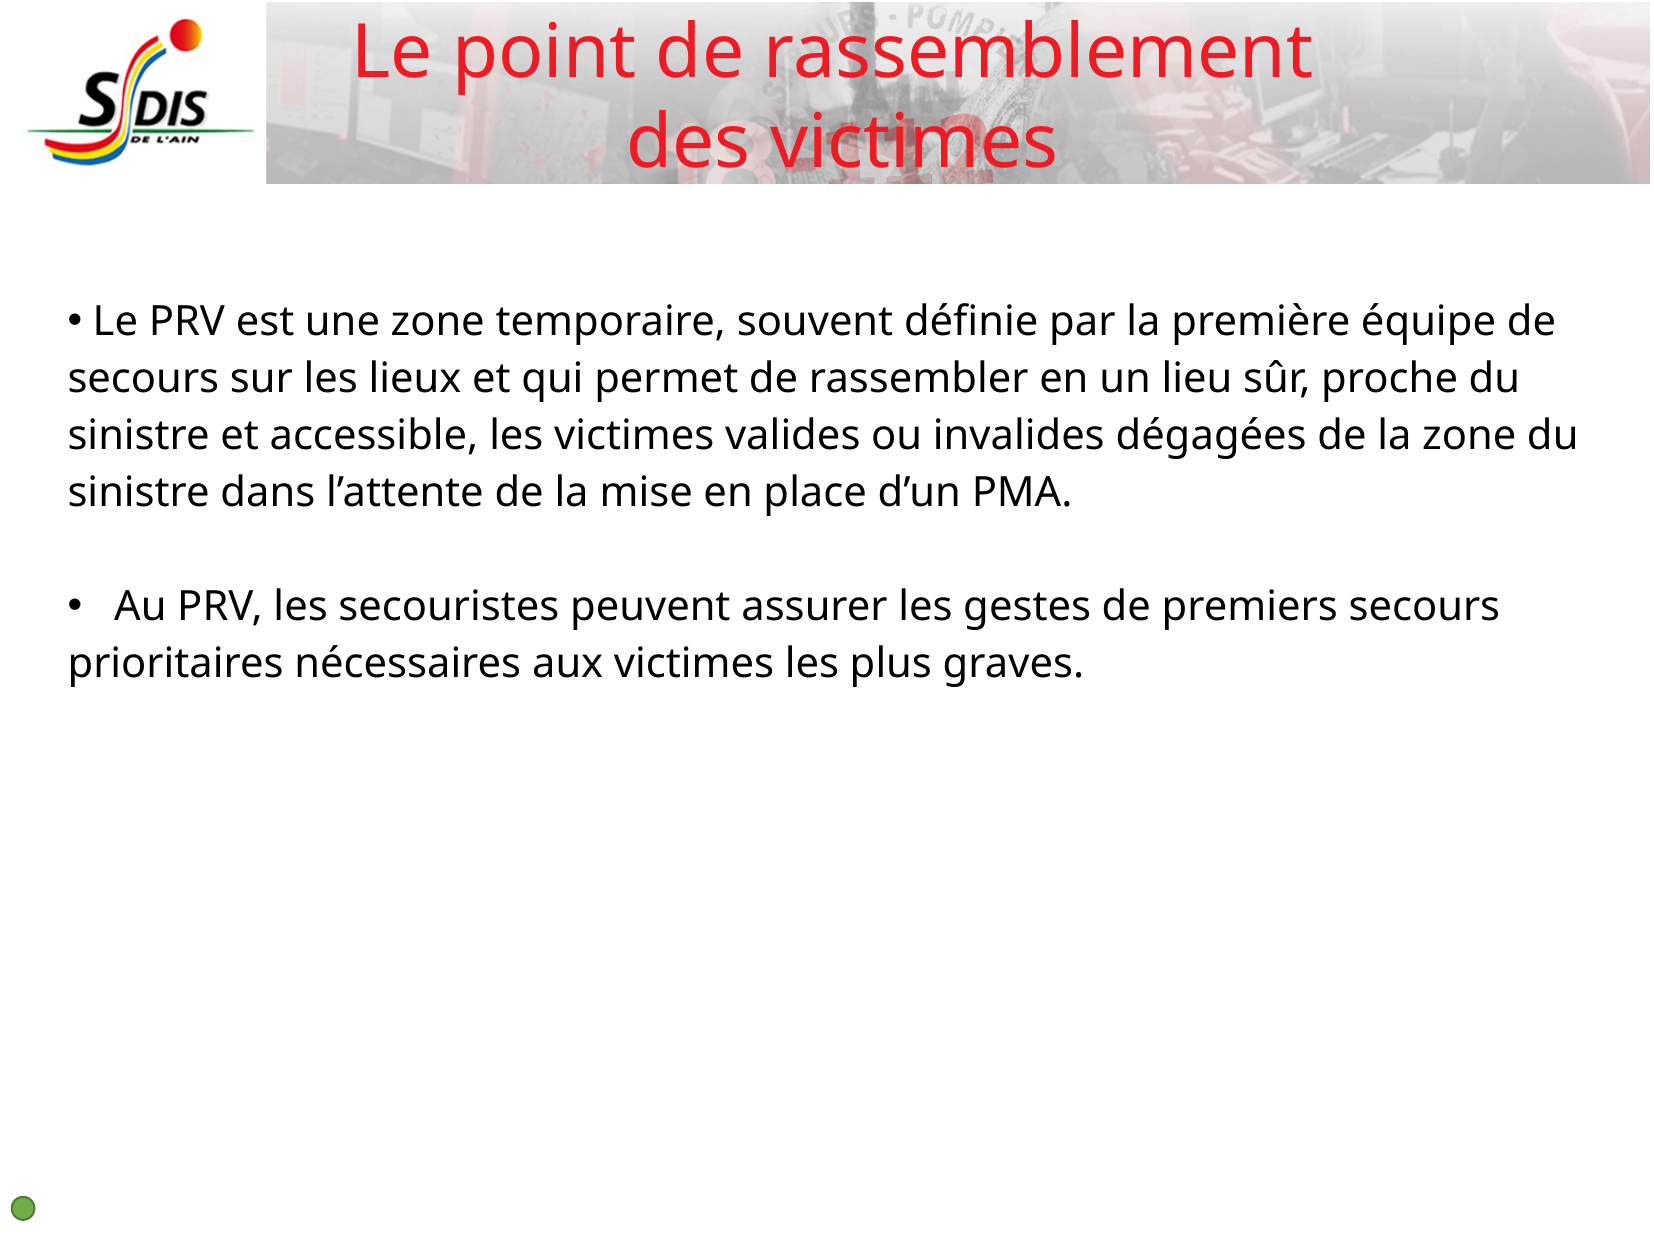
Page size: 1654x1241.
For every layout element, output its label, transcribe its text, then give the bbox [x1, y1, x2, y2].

text_box Le PRV est une zone temporaire, souvent définie par la première équipe de secours sur les lieux et qui permet de rassembler en un lieu sûr, proche du sinistre et accessible, les victimes valides ou invalides dégagées de la zone du sinistre dans l’attente de la mise en place d’un PMA. Au PRV, les secouristes peuvent assurer les gestes de premiers secours prioritaires nécessaires aux victimes les plus graves. [45, 283, 1602, 654]
title Le point de rassemblement des victimes [60, 2, 1625, 94]
picture [11, 2, 1650, 184]
text_box [11, 1196, 35, 1220]
